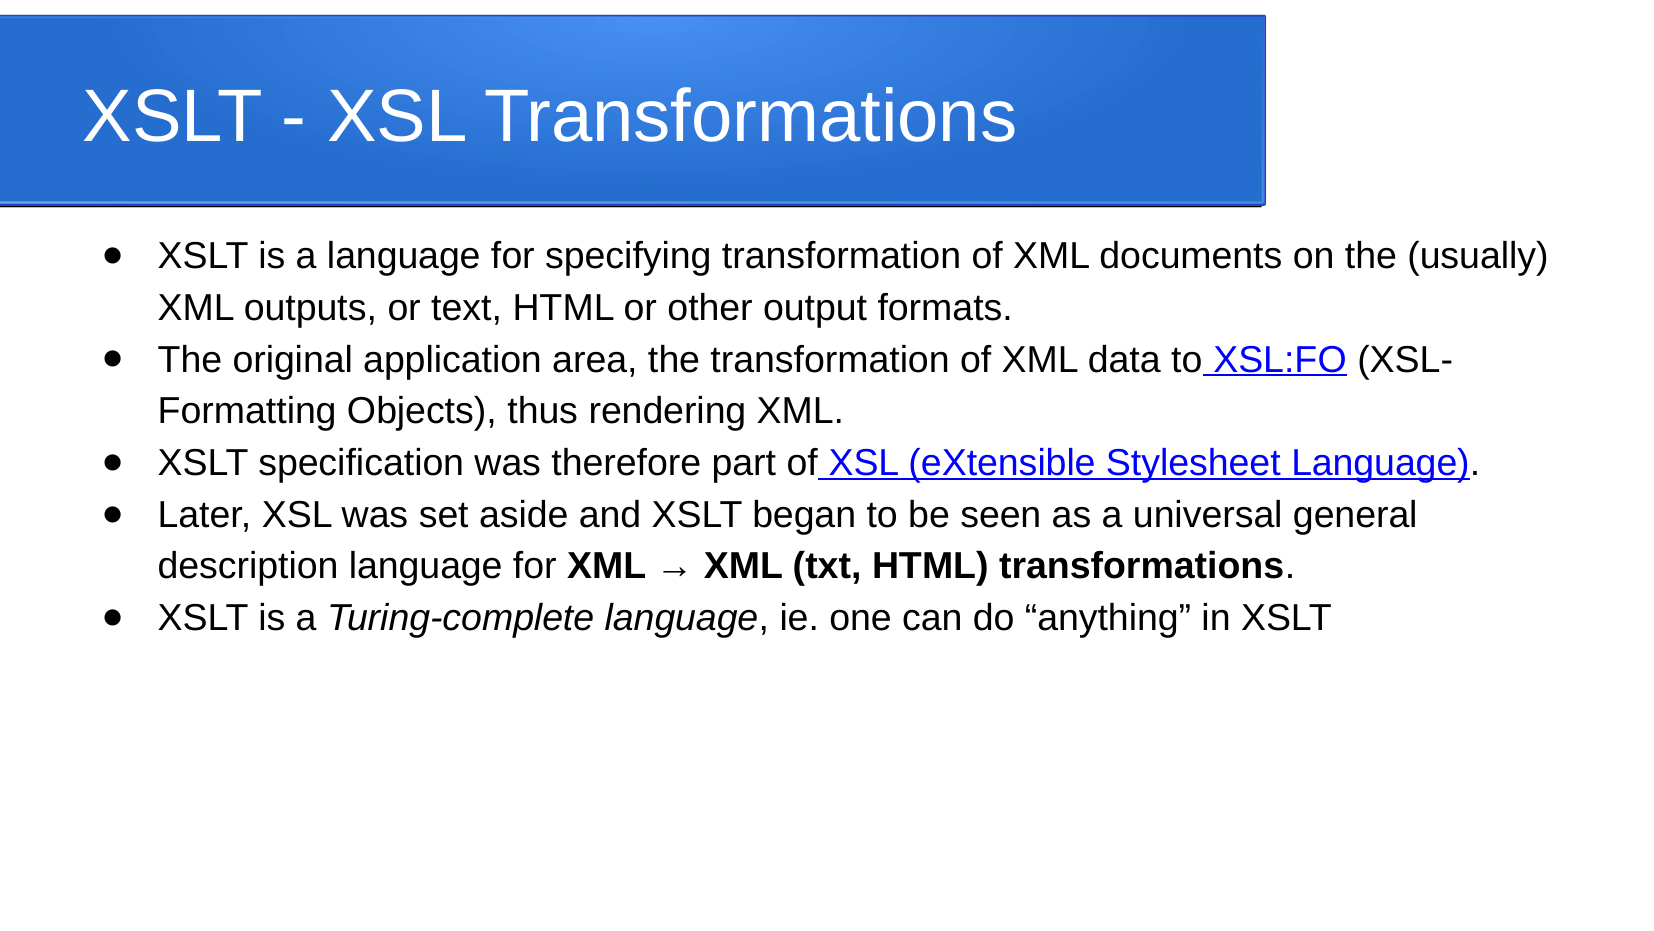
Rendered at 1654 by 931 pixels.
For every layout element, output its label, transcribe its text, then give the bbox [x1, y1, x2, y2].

text_box XSLT is a language for specifying transformation of XML documents on the (usually) XML outputs, or text, HTML or other output formats. The original application area, the transformation of XML data to XSL:FO (XSL-Formatting Objects), thus rendering XML. XSLT specification was therefore part of XSL (eXtensible Stylesheet Language). Later, XSL was set aside and XSLT began to be seen as a universal general description language for XML → XML (txt, HTML) transformations. XSLT is a Turing-complete language, ie. one can do “anything” in XSLT [82, 224, 1571, 764]
text_box XSLT - XSL Transformations [82, 35, 1235, 189]
picture [0, 13, 1269, 211]
